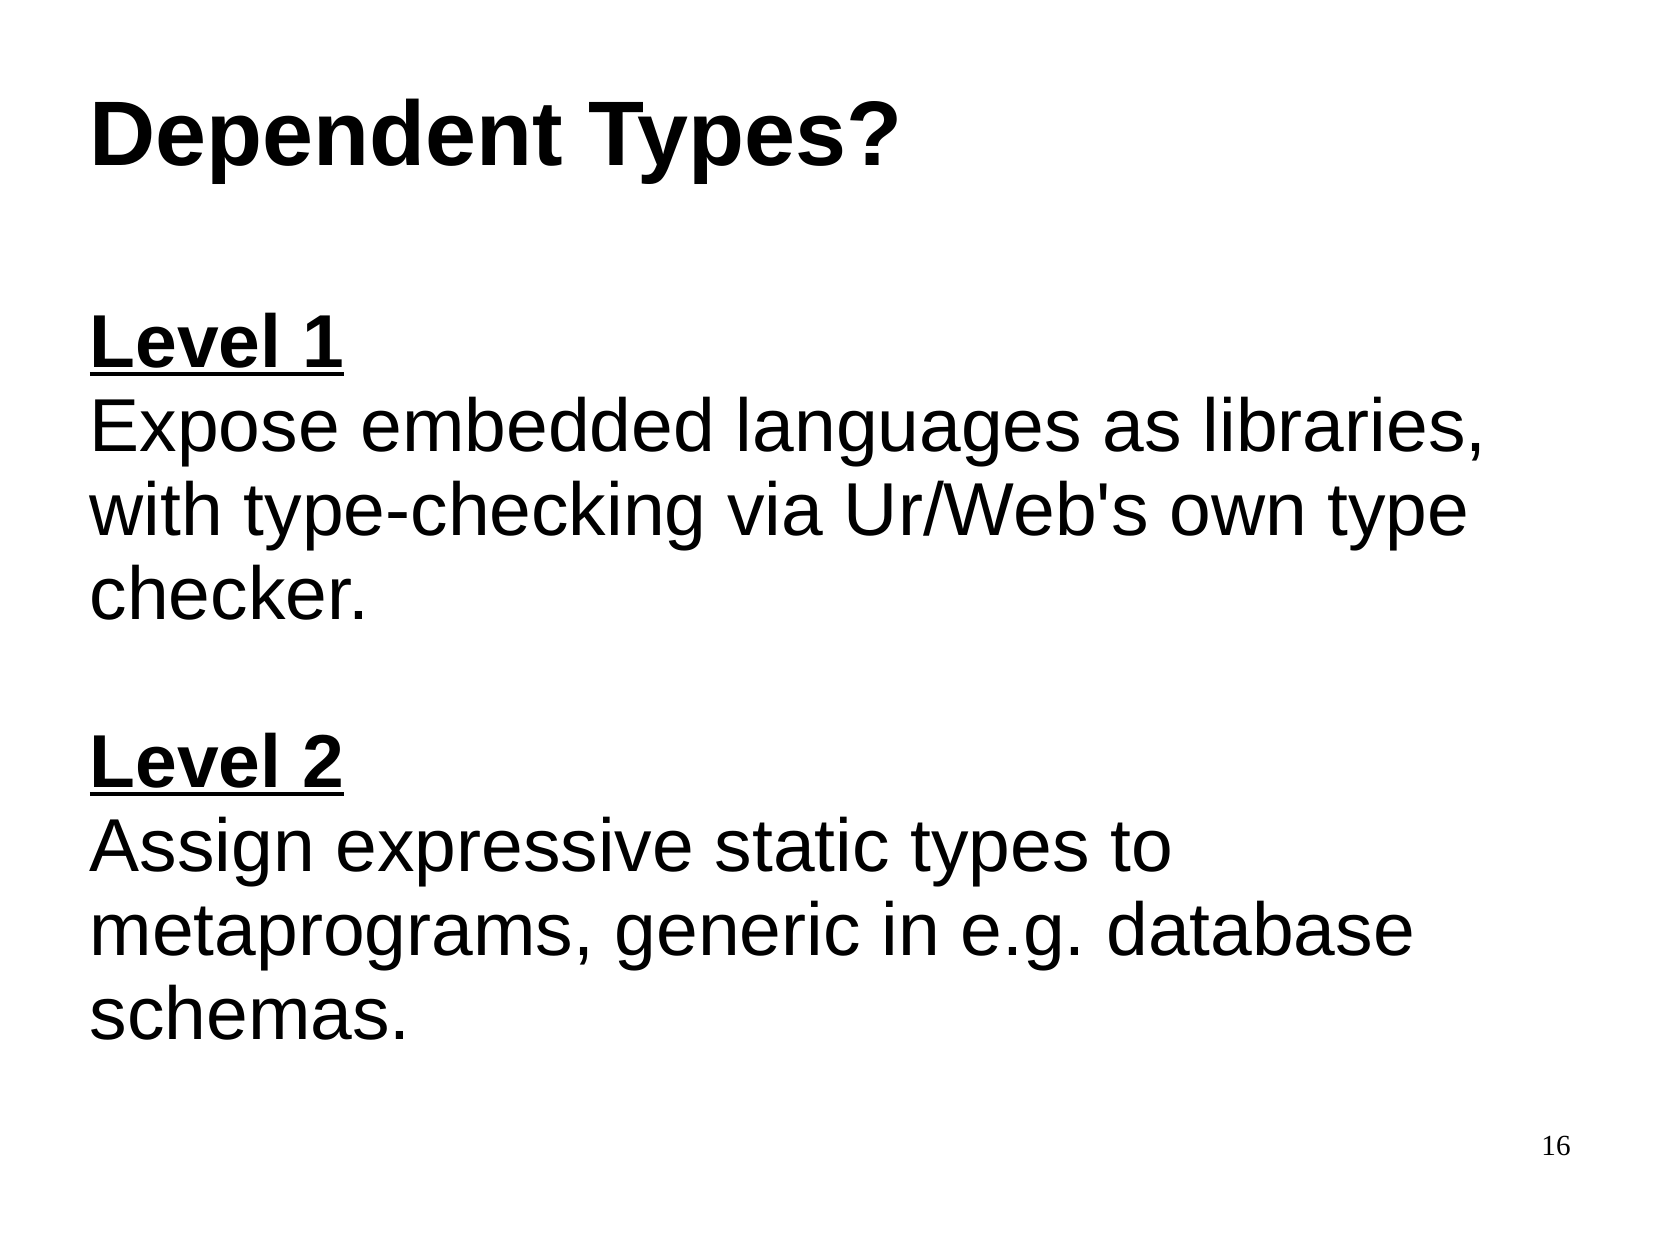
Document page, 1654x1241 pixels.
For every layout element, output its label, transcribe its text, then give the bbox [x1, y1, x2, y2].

text_box Dependent Types? [75, 75, 1613, 193]
text_box Level 1 Expose embedded languages as libraries, with type-checking via Ur/Web's own type checker. Level 2 Assign expressive static types to metaprograms, generic in e.g. database schemas. [75, 292, 1538, 1063]
